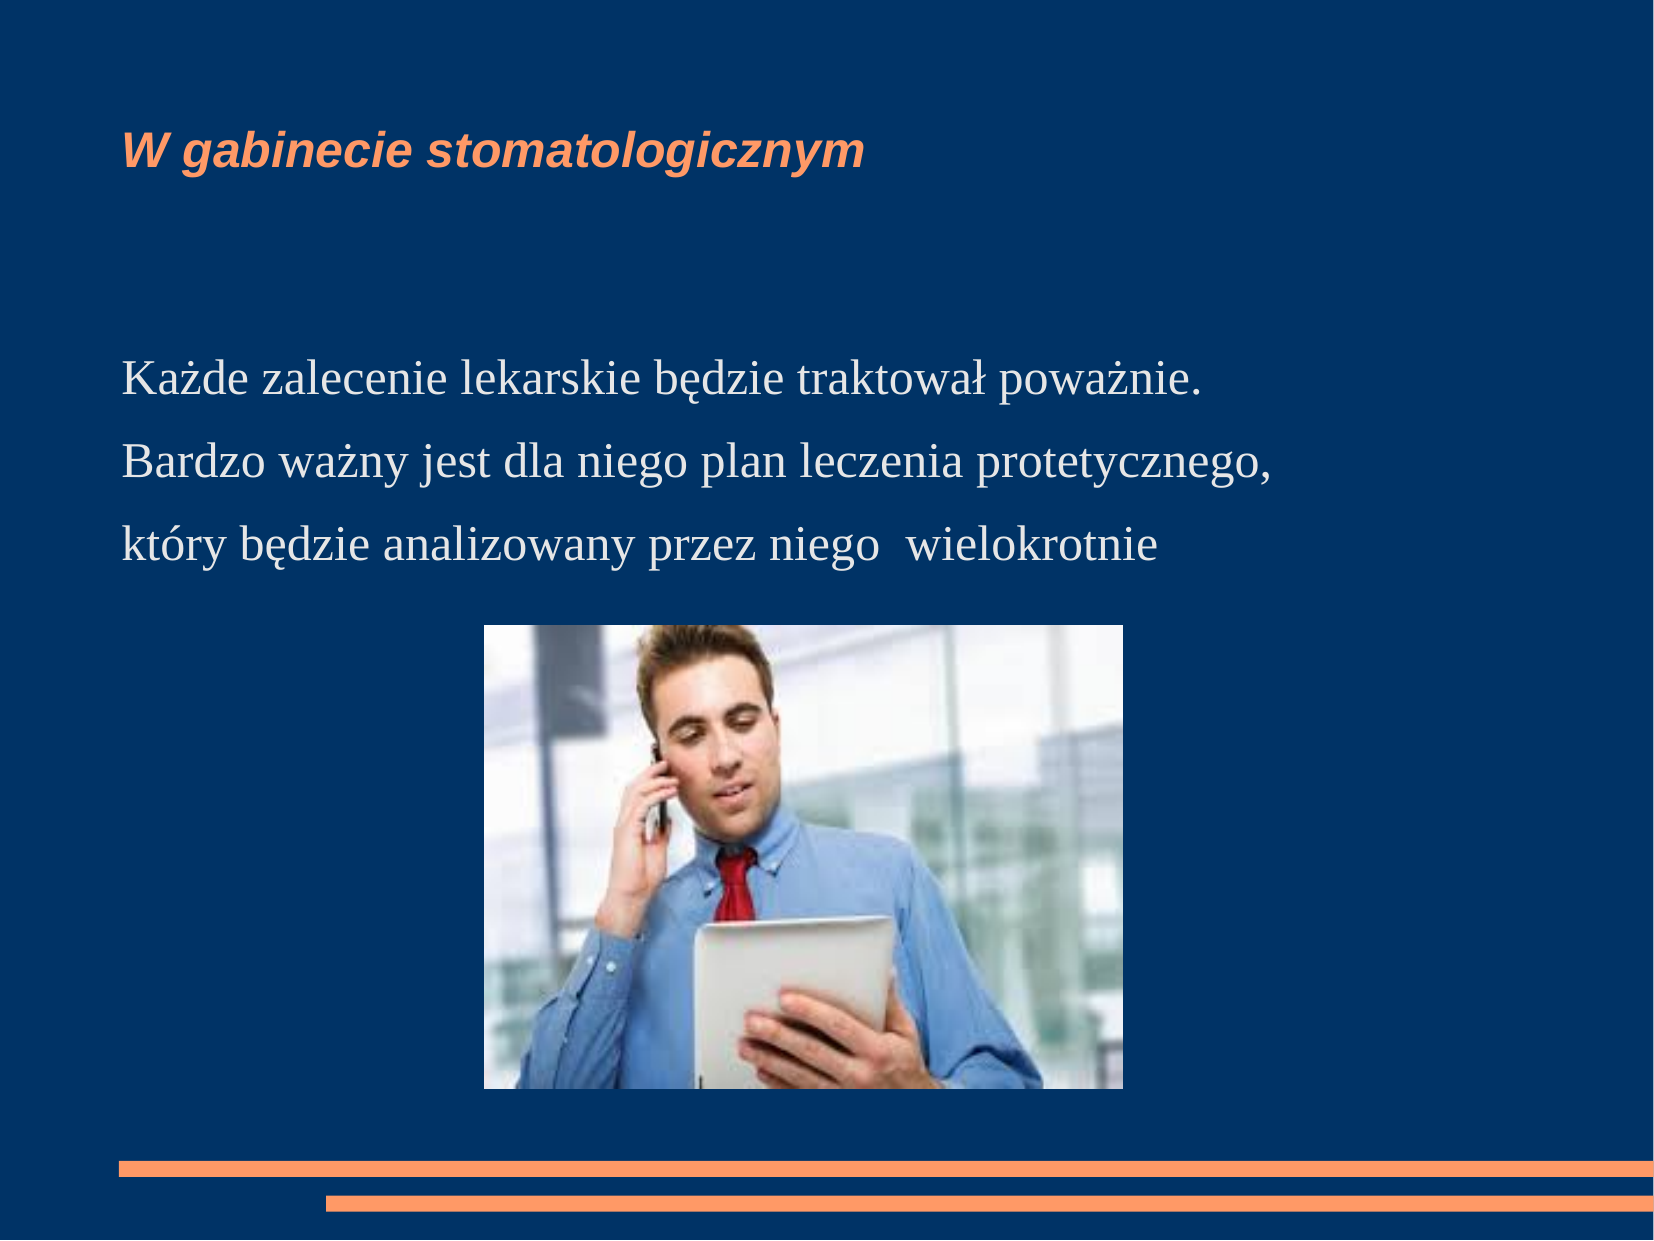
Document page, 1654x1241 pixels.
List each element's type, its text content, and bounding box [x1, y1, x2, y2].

title W gabinecie stomatologicznym [121, 46, 1534, 254]
picture [484, 625, 1123, 1090]
list Każde zalecenie lekarskie będzie traktował poważnie. Bardzo ważny jest dla niego plan leczenia protetycznego, który będzie analizowany przez niego wielokrotnie [121, 322, 1561, 1132]
